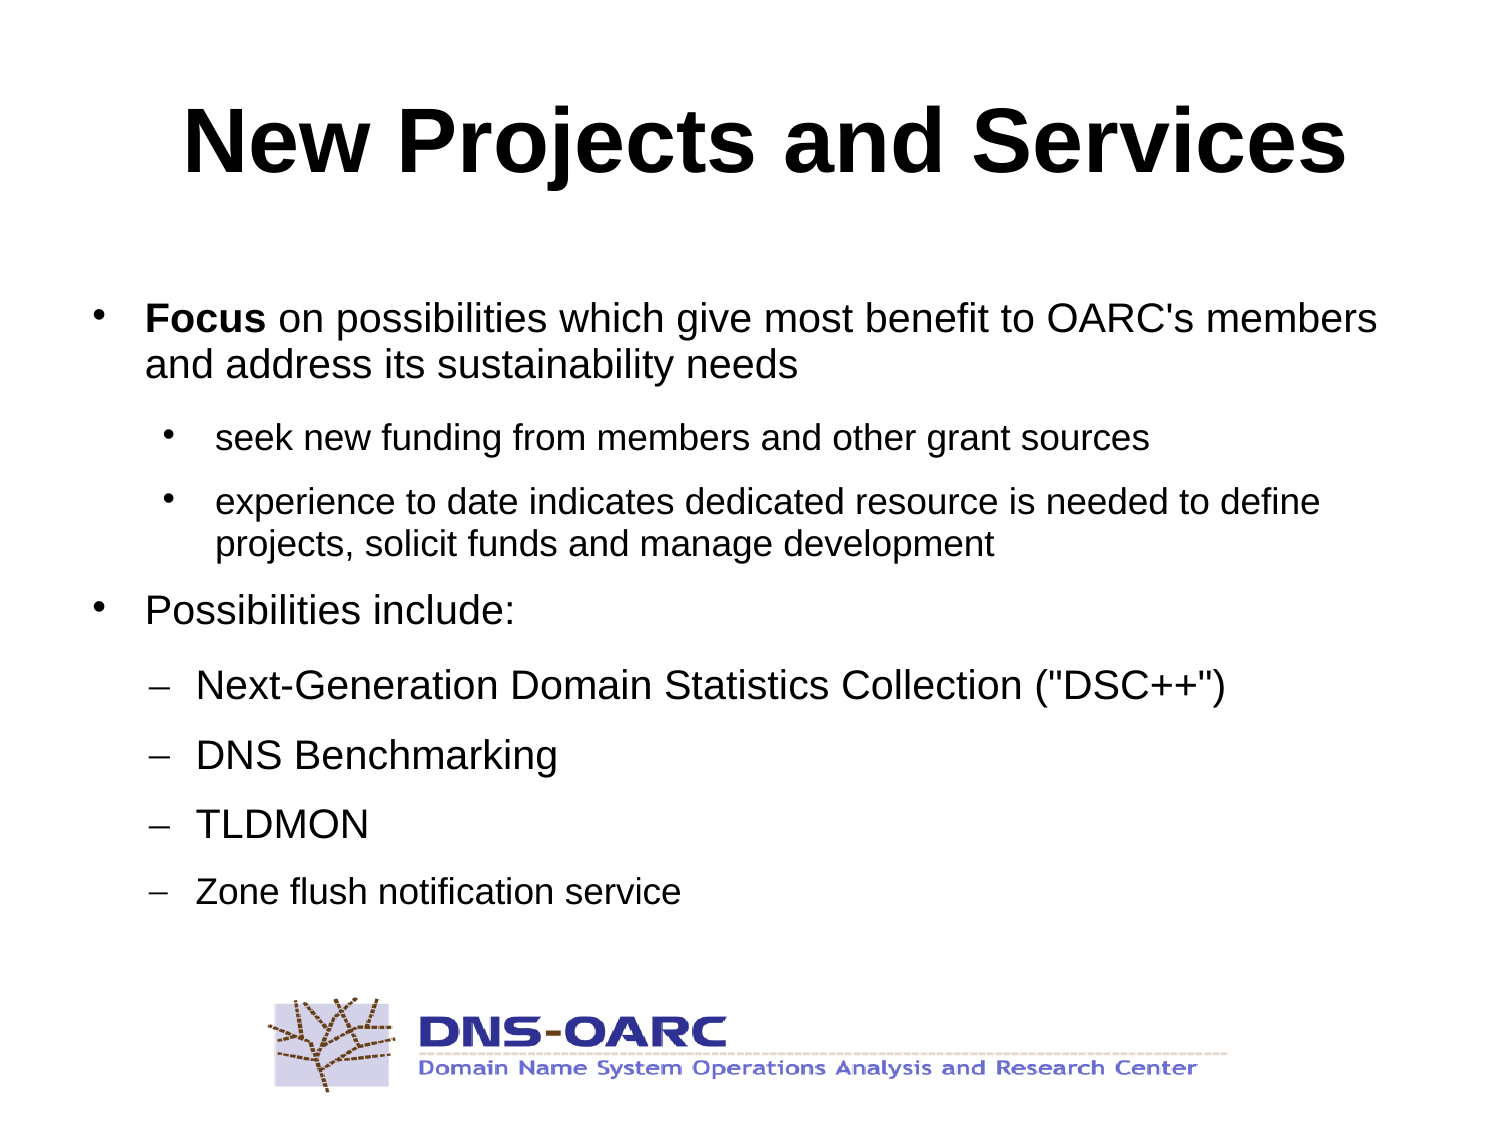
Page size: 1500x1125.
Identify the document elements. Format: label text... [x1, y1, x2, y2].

list Focus on possibilities which give most benefit to OARC's members and address its sustainability needs seek new funding from members and other grant sources experience to date indicates dedicated resource is needed to define projects, solicit funds and manage development Possibilities include: Next-Generation Domain Statistics Collection ("DSC++") DNS Benchmarking TLDMON Zone flush notification service [75, 292, 1426, 920]
picture [214, 991, 1259, 1099]
title New Projects and Services [75, 44, 1426, 233]
